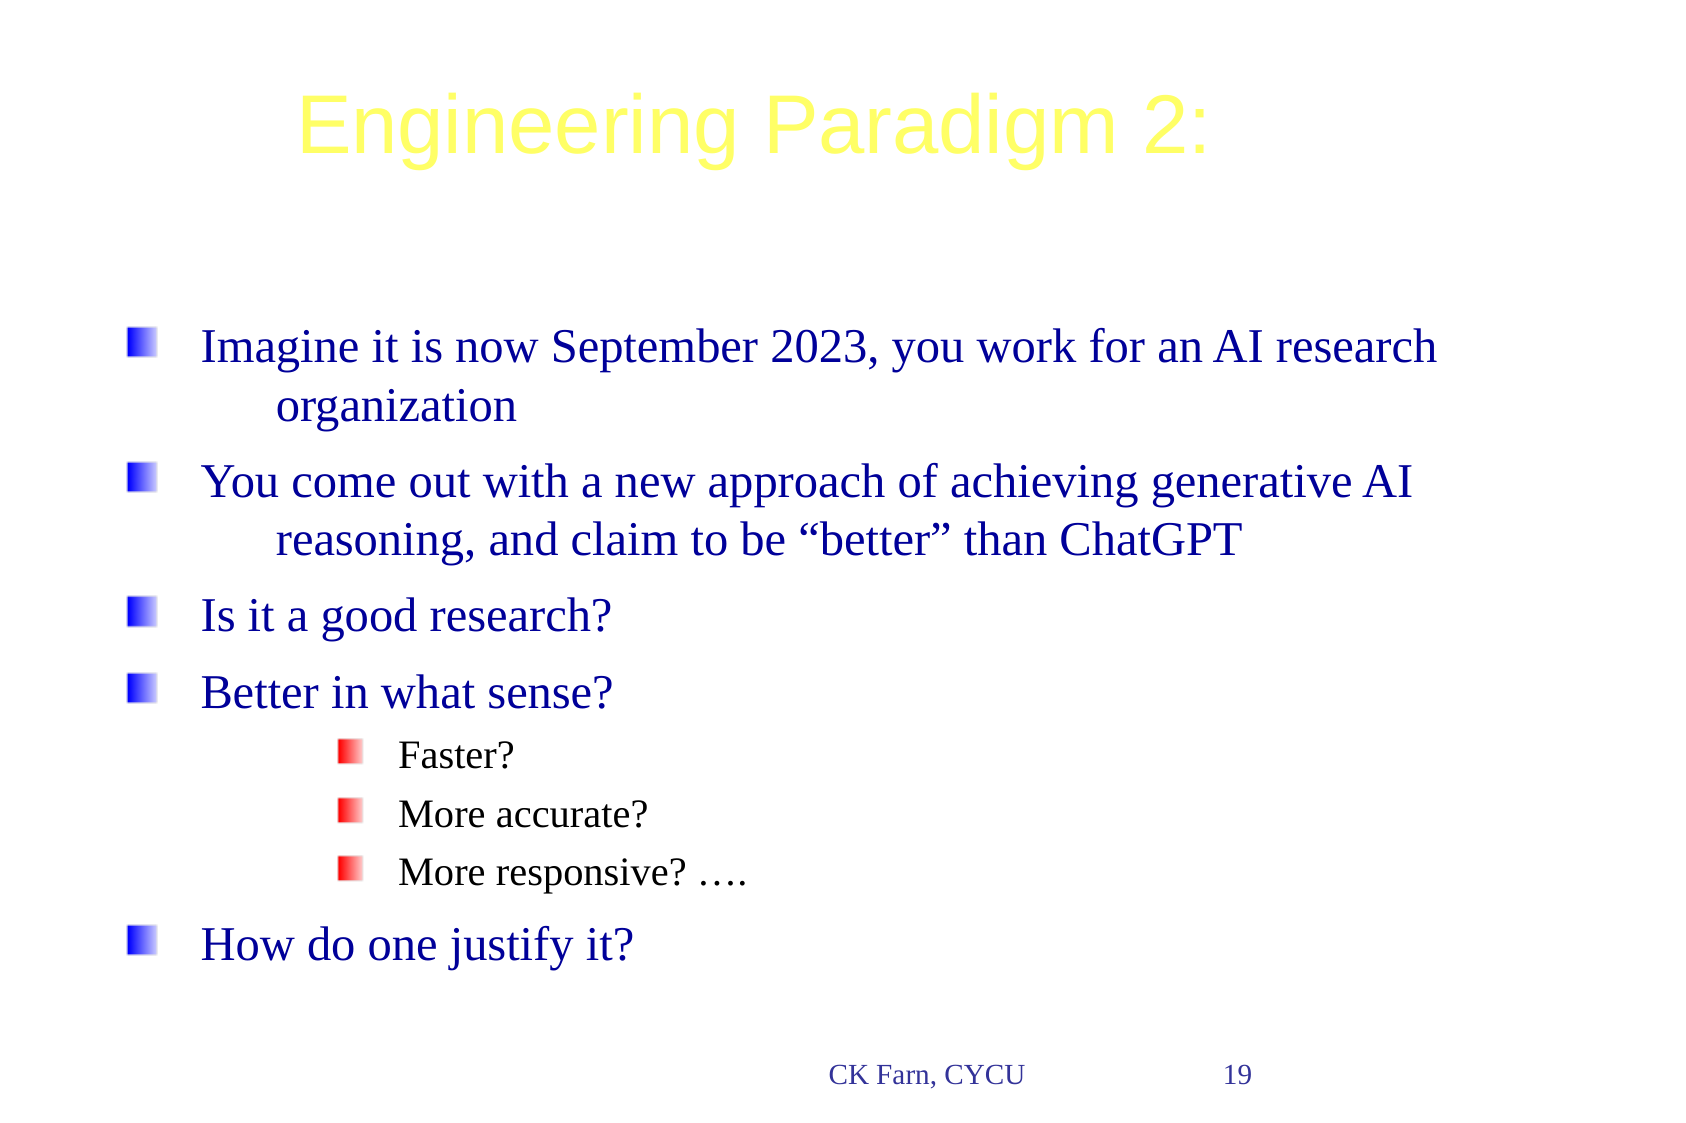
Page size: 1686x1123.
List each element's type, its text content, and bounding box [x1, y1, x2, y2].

slide_number 4 [1207, 1048, 1560, 1123]
title Engineering Paradigm 2: Incremental Improvement [280, 62, 1560, 250]
list Imagine it is now September 2023, you work for an AI research organization You come out with a new approach of achieving generative AI reasoning, and claim to be “better” than ChatGPT Is it a good research? Better in what sense? Faster? More accurate? More responsive? …. How do one justify it? [110, 306, 1544, 981]
footer CK Farn, CYCU [660, 1048, 1194, 1123]
